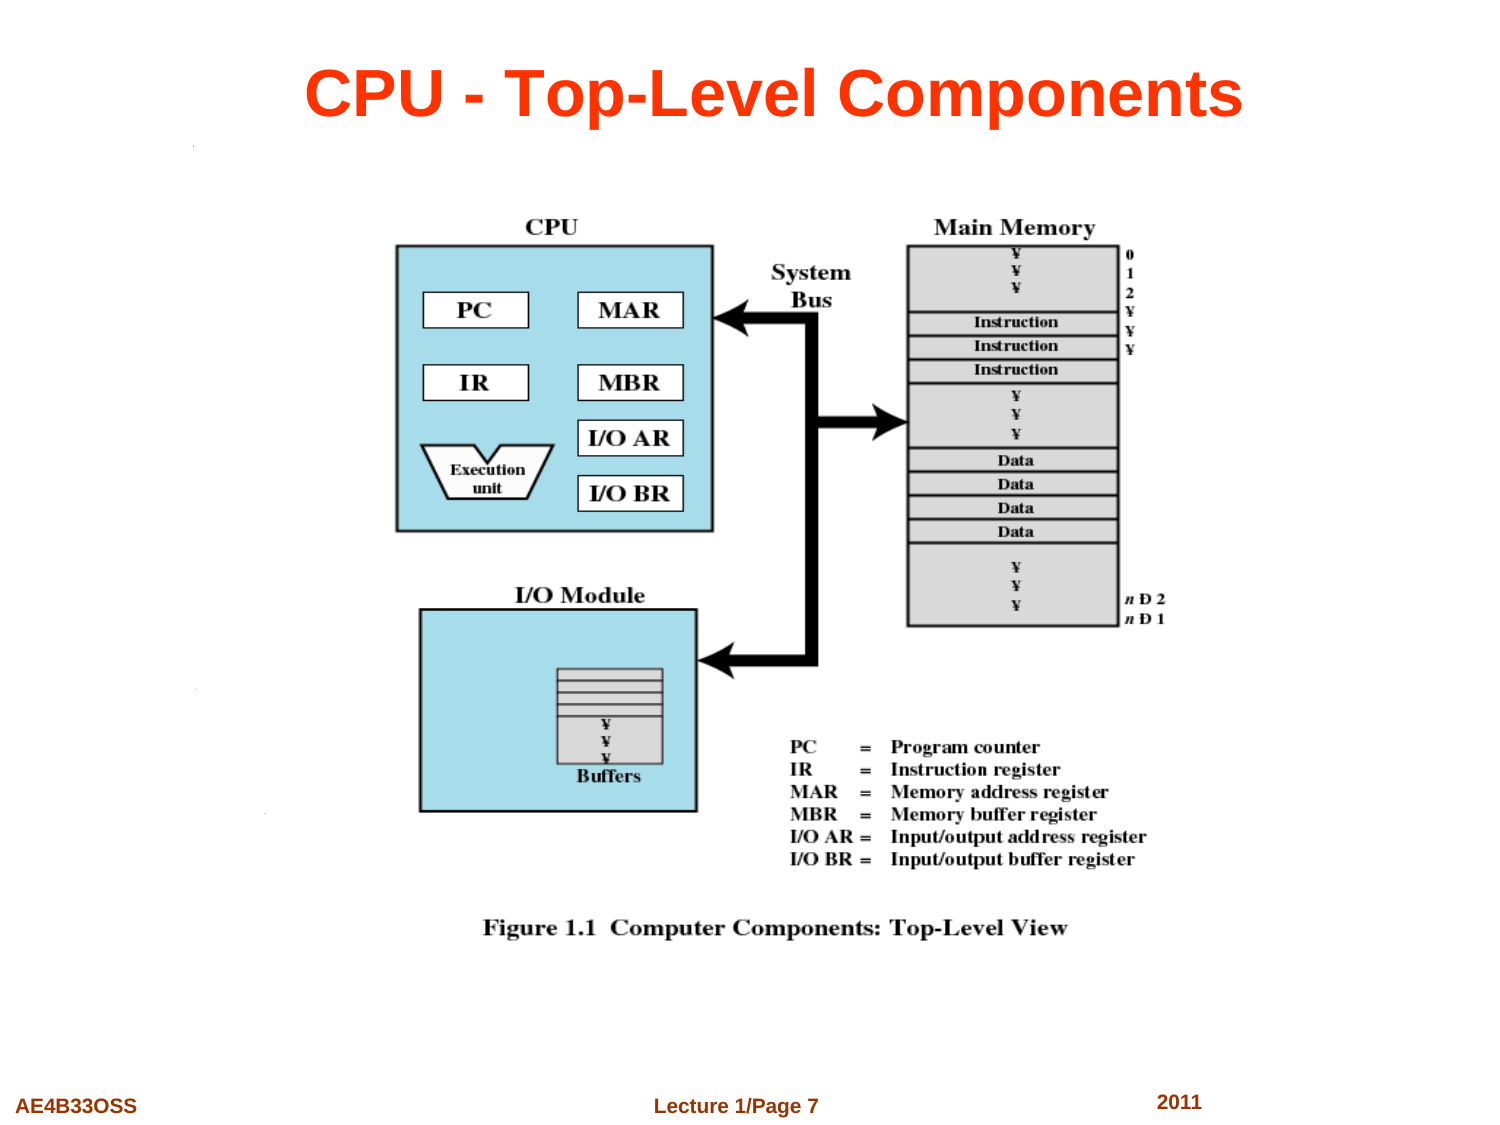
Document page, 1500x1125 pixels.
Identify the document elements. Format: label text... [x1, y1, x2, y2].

text_box [382, 210, 1179, 946]
title CPU - Top-Level Components [112, 37, 1438, 138]
